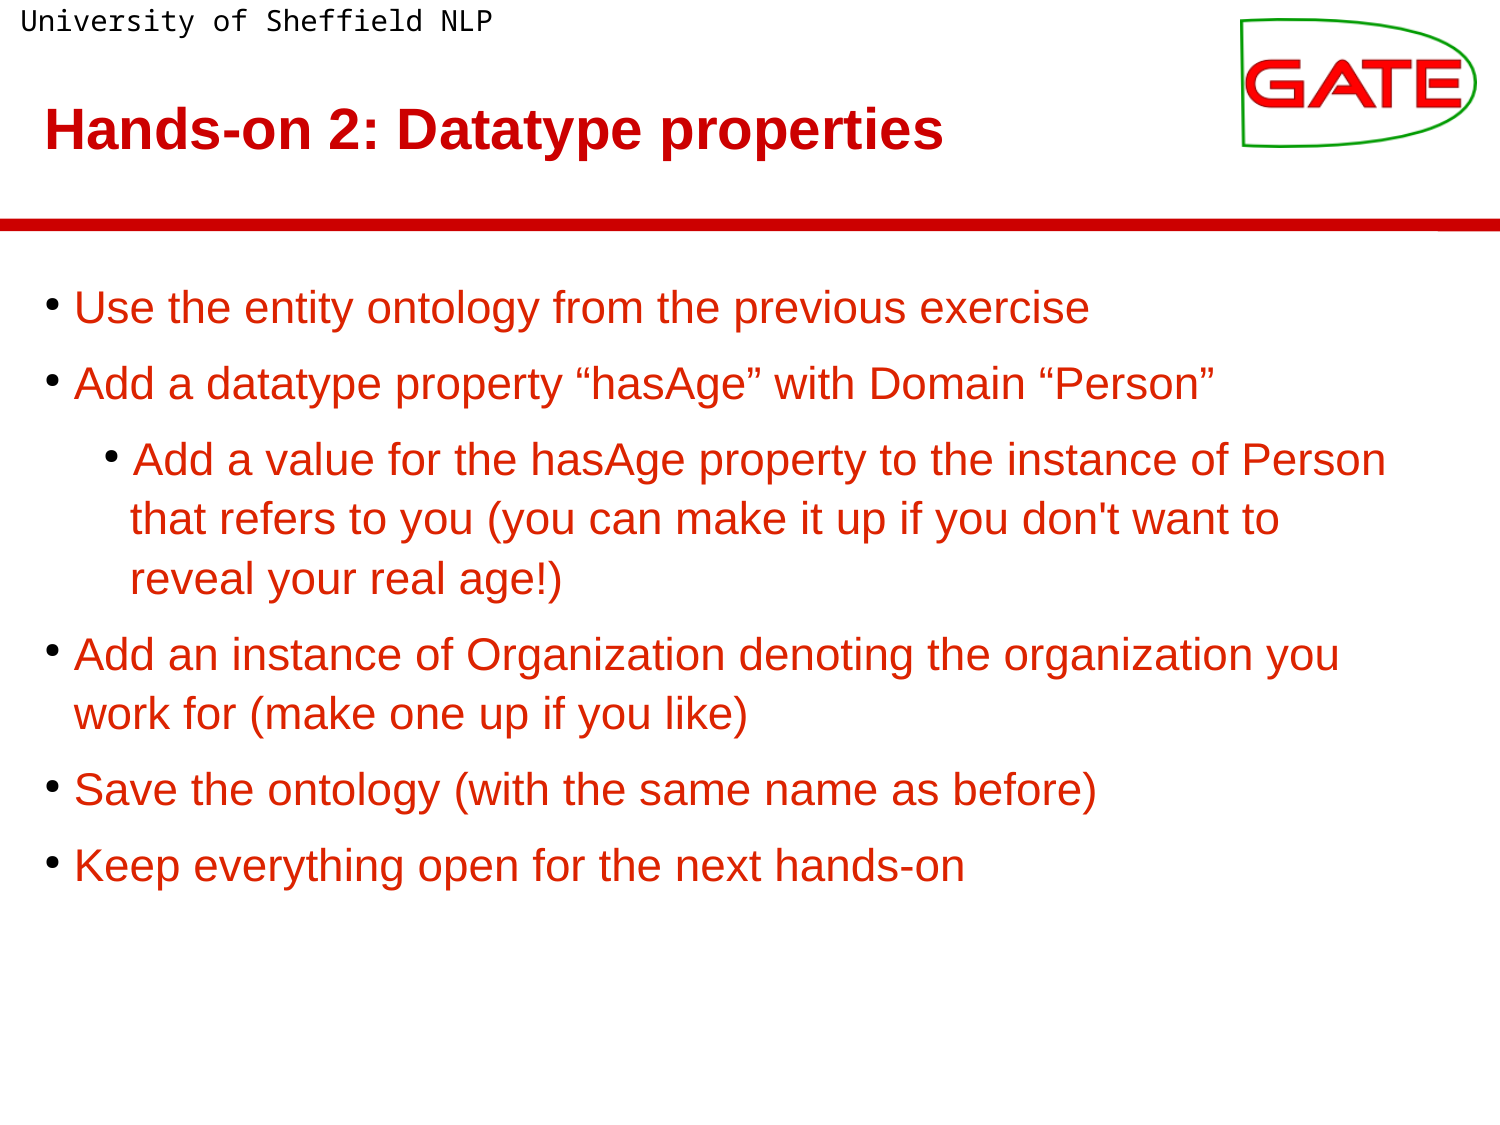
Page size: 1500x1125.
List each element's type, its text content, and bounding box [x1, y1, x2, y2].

title Hands-on 2: Datatype properties [29, 54, 1270, 204]
list Use the entity ontology from the previous exercise Add a datatype property “hasAge” with Domain “Person” Add a value for the hasAge property to the instance of Person that refers to you (you can make it up if you don't want to reveal your real age!) Add an instance of Organization denoting the organization you work for (make one up if you like) Save the ontology (with the same name as before) Keep everything open for the next hands-on [29, 265, 1425, 1007]
picture [1240, 18, 1477, 148]
